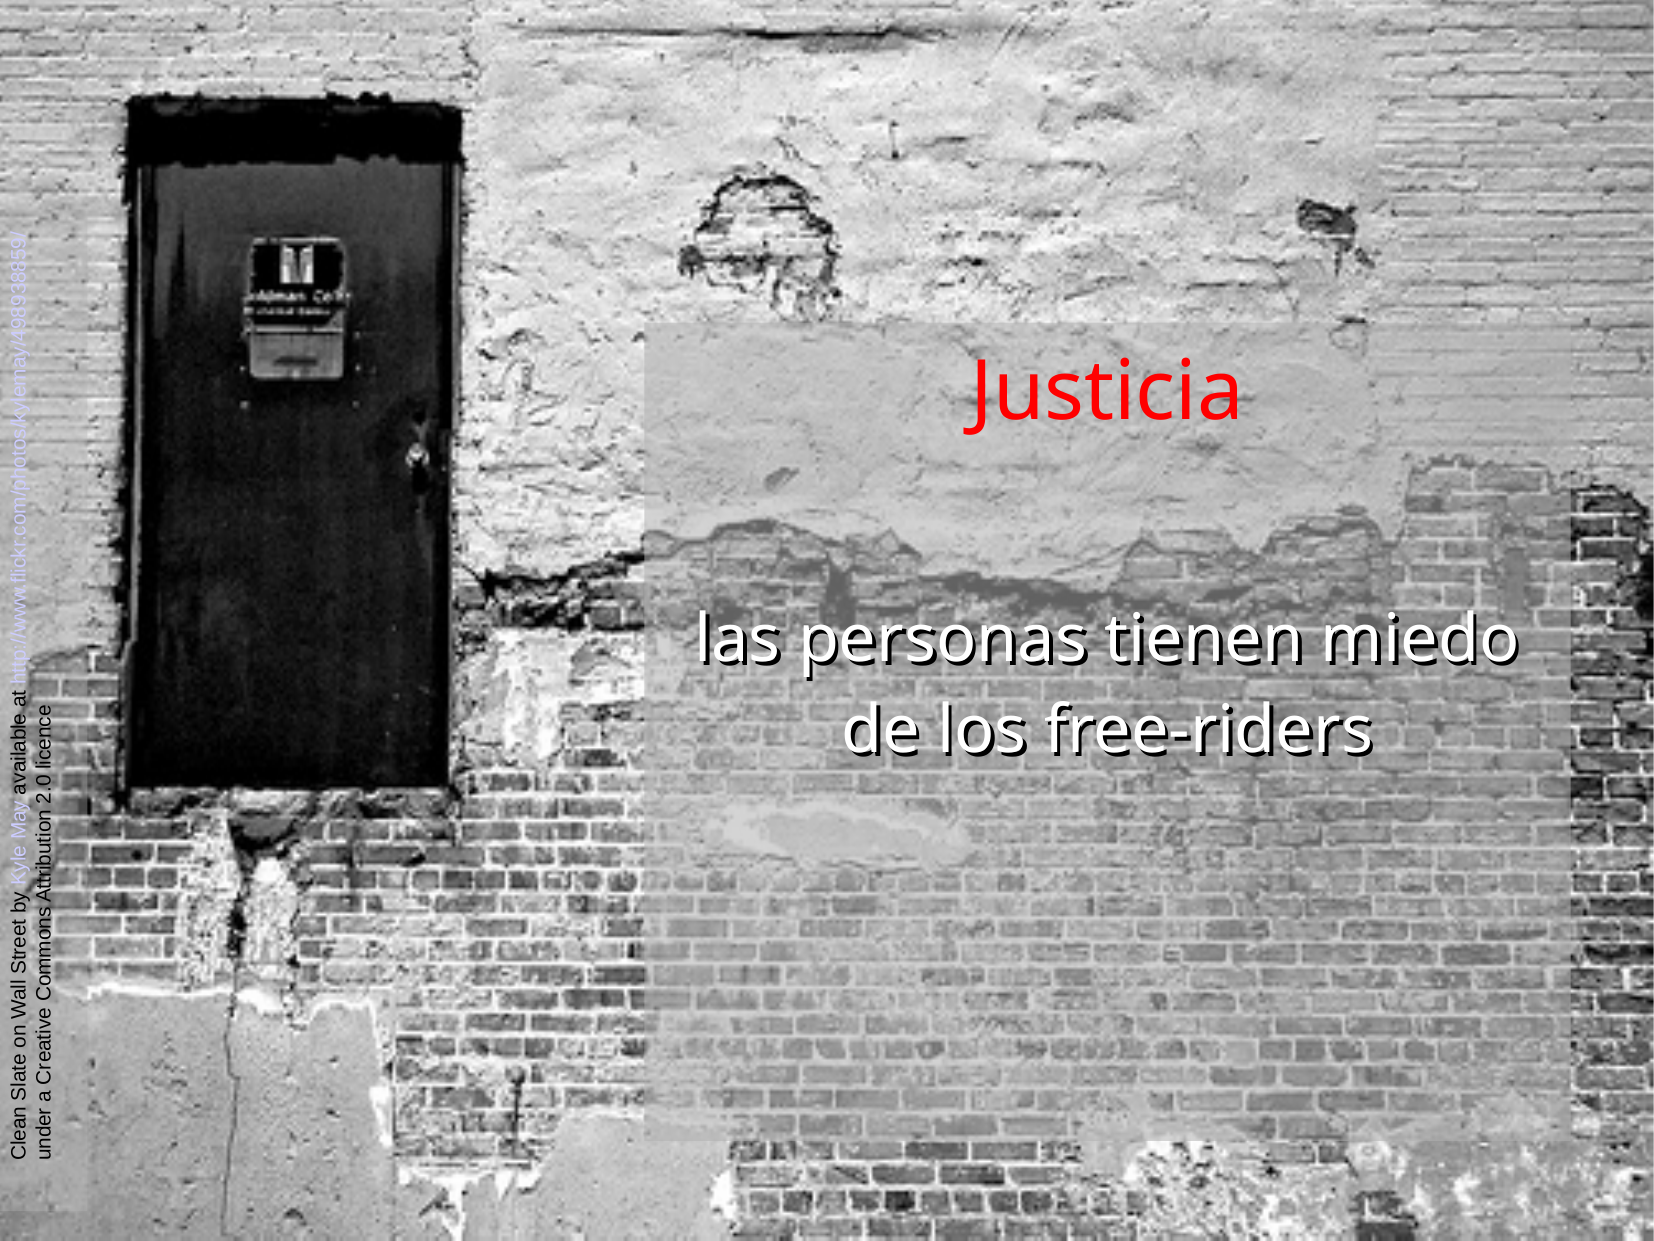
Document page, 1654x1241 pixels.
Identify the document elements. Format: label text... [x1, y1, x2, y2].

text_box Clean Slate on Wall Street by Kyle May available at http://www.flickr.com/photos/kylemay/498938859/ under a Creative Commons Attribution 2.0 licence [0, 211, 88, 1212]
picture [0, 0, 1654, 1241]
list Justicia las personas tienen miedo de los free-riders [644, 322, 1571, 1141]
